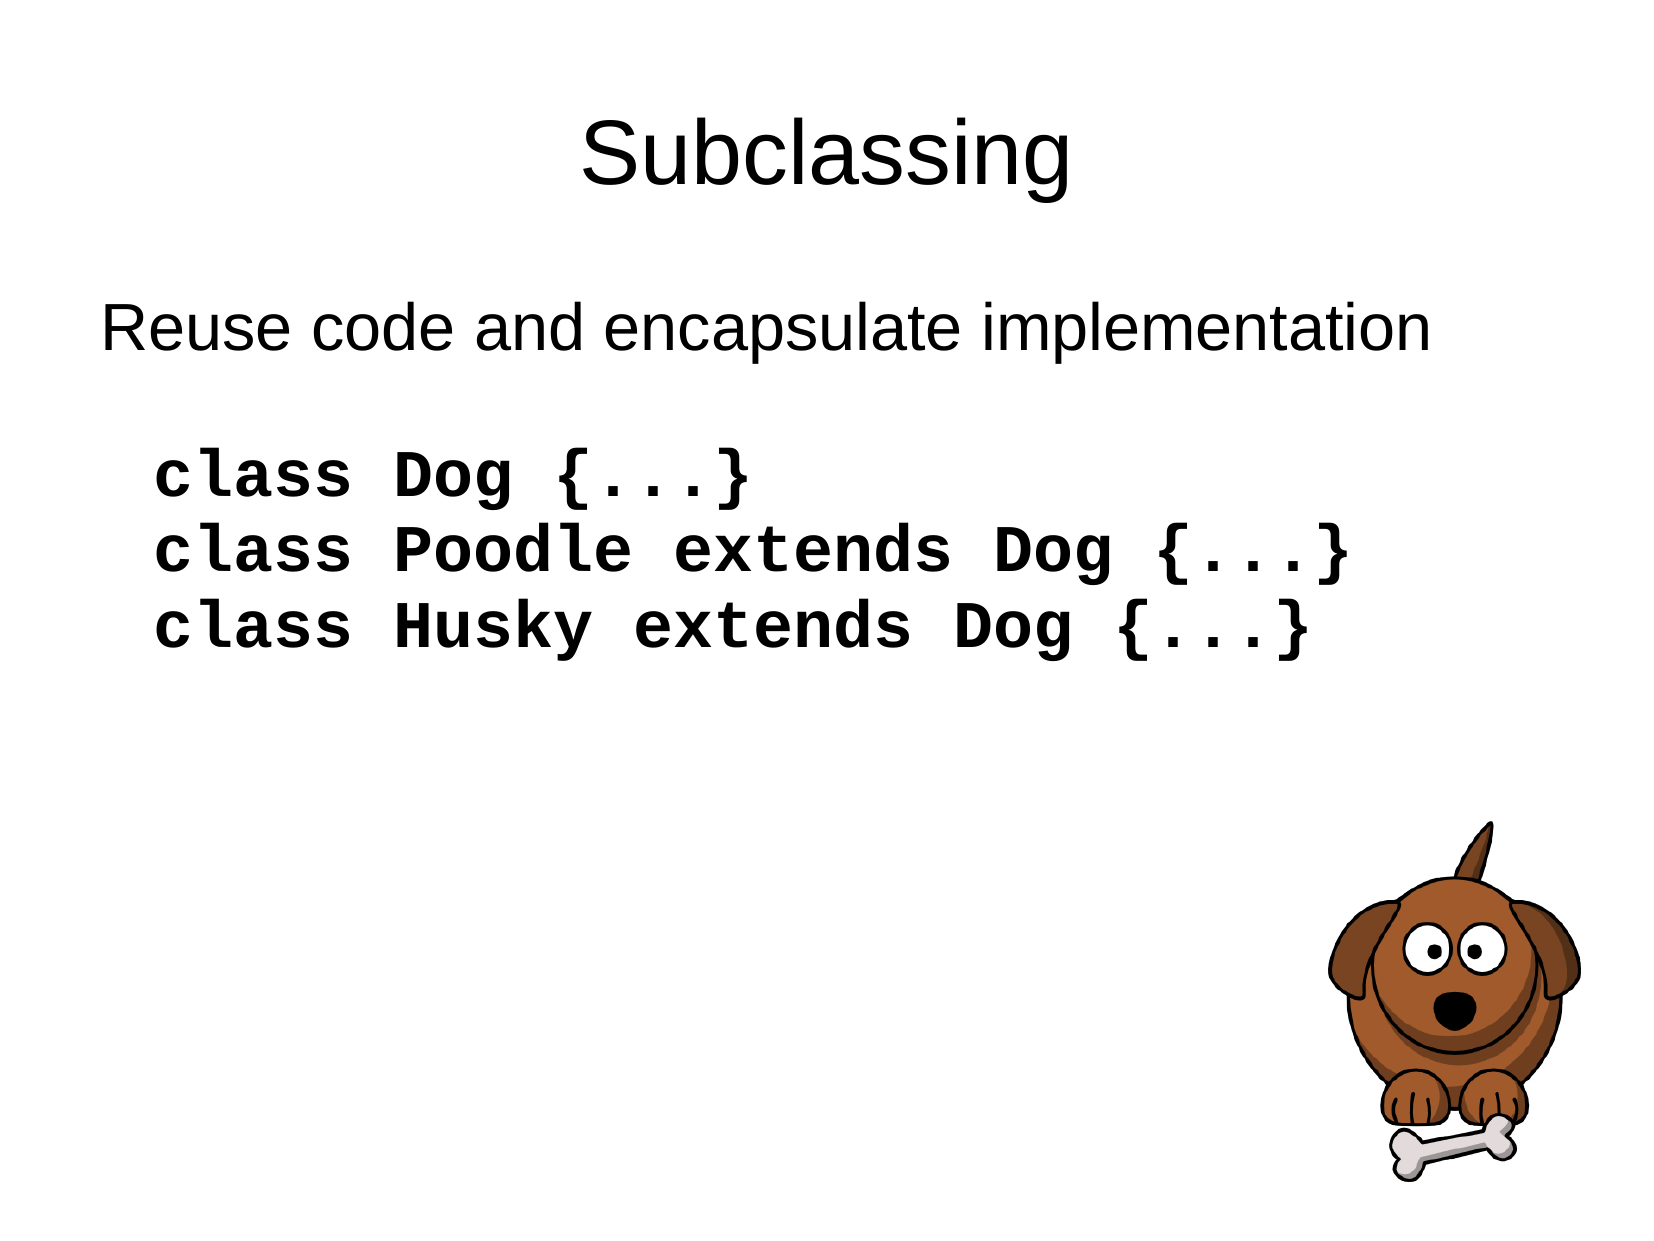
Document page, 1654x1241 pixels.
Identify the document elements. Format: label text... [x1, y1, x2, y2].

picture [1328, 821, 1581, 1182]
title Subclassing [82, 49, 1571, 257]
list Reuse code and encapsulate implementation class Dog {...} class Poodle extends Dog {...} class Husky extends Dog {...} [82, 290, 1571, 1094]
